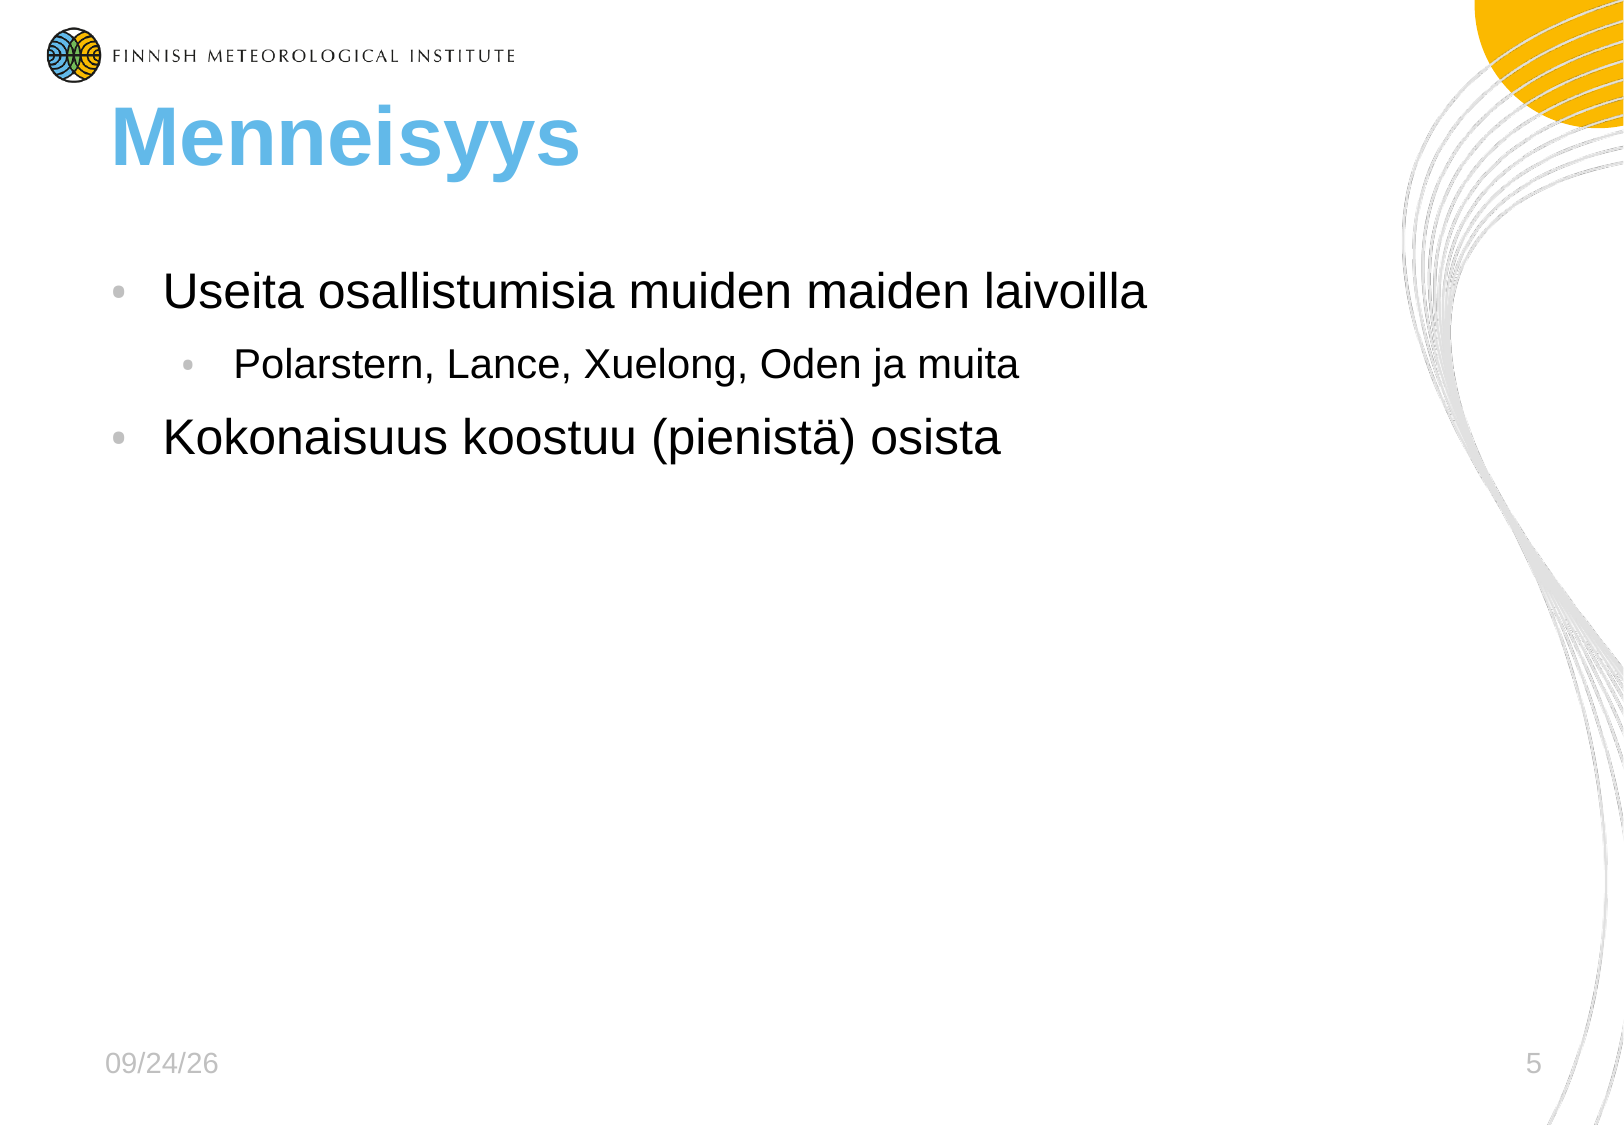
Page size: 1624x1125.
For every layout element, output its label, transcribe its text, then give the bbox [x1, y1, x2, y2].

picture [46, 27, 514, 83]
picture [1376, 0, 1624, 1125]
title Menneisyys [110, 90, 1425, 263]
list Useita osallistumisia muiden maiden laivoilla Polarstern, Lance, Xuelong, Oden ja muita Kokonaisuus koostuu (pienistä) osista [91, 263, 1533, 916]
